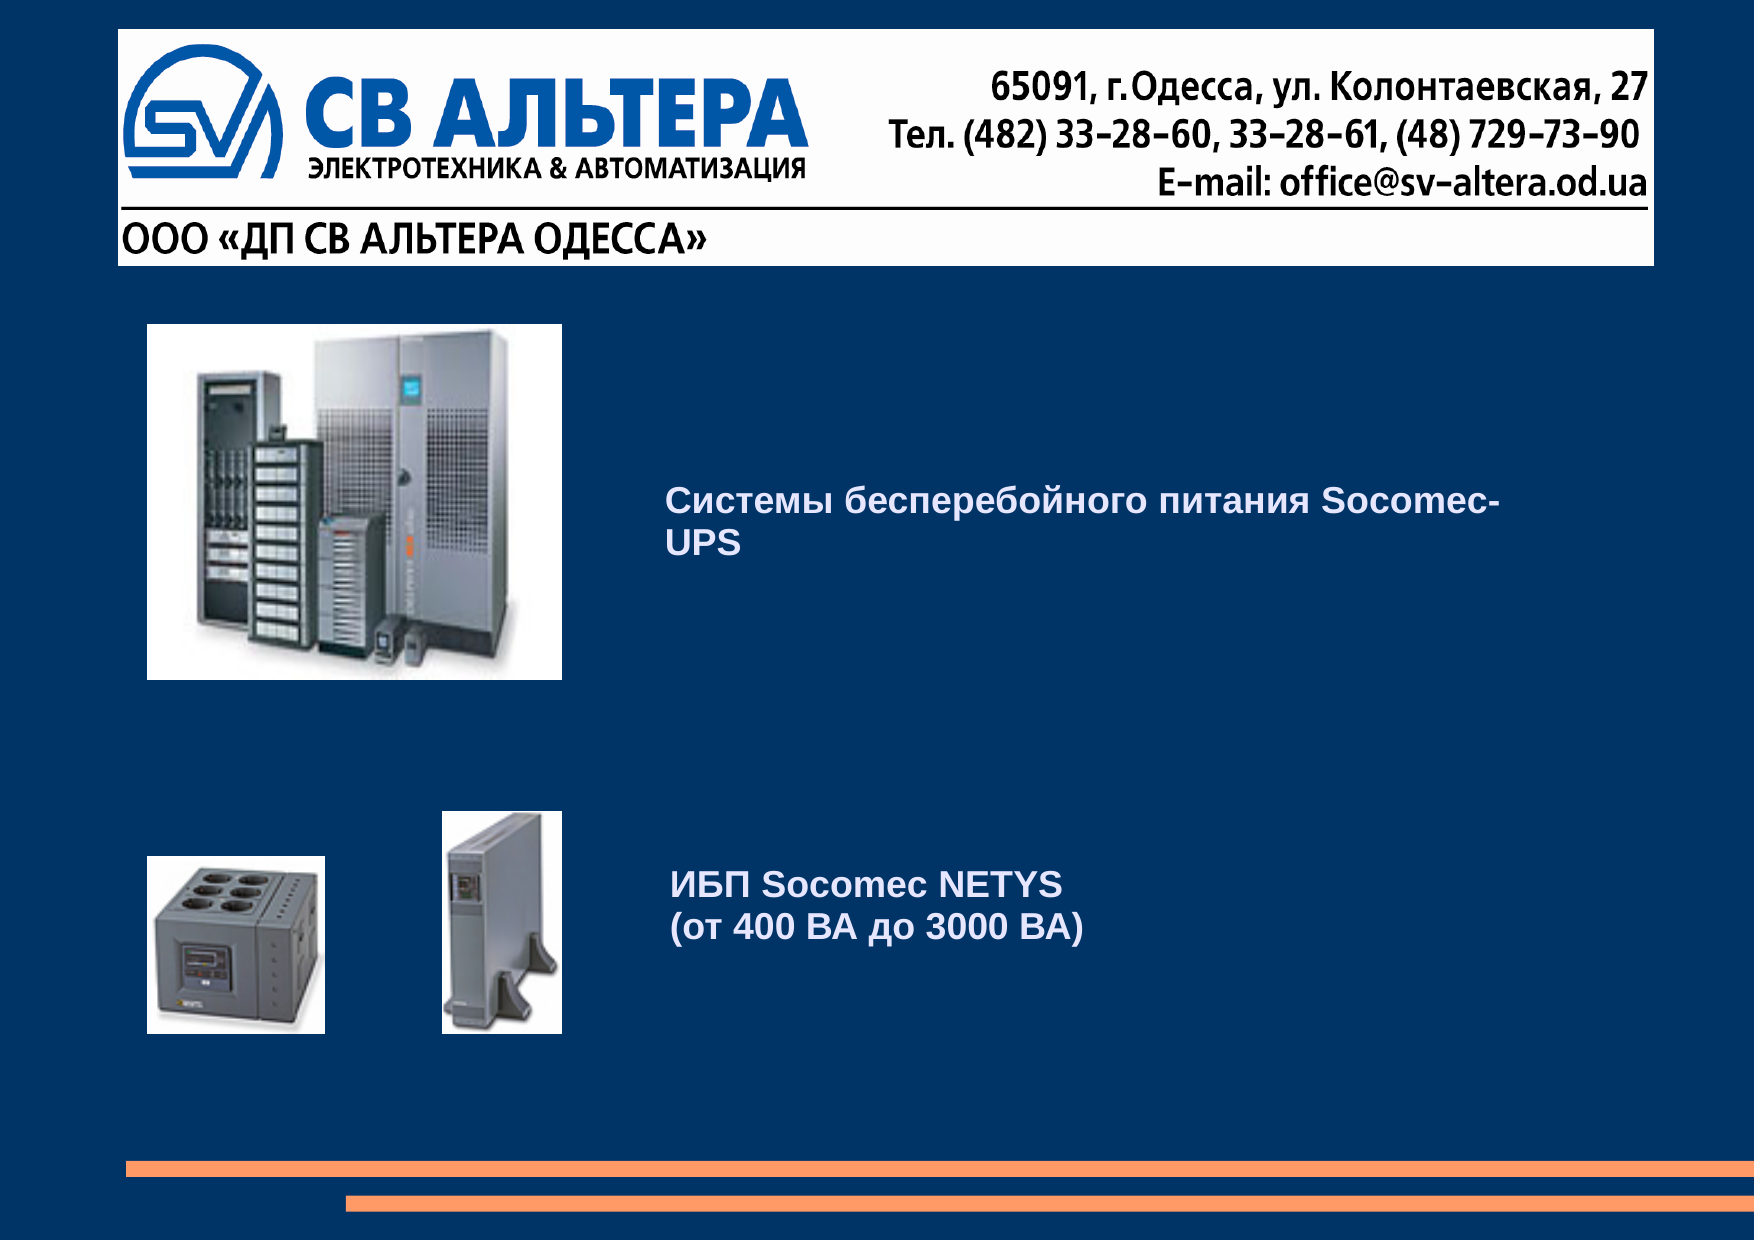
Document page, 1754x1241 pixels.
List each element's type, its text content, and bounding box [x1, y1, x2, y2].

text_box Системы бесперебойного питания Socomec-UPS [650, 472, 1536, 574]
picture [118, 29, 1654, 266]
picture [147, 856, 325, 1034]
picture [442, 811, 562, 1034]
text_box ИБП Socomec NETYS (от 400 ВА до 3000 ВА) [655, 856, 1477, 958]
picture [147, 324, 562, 680]
